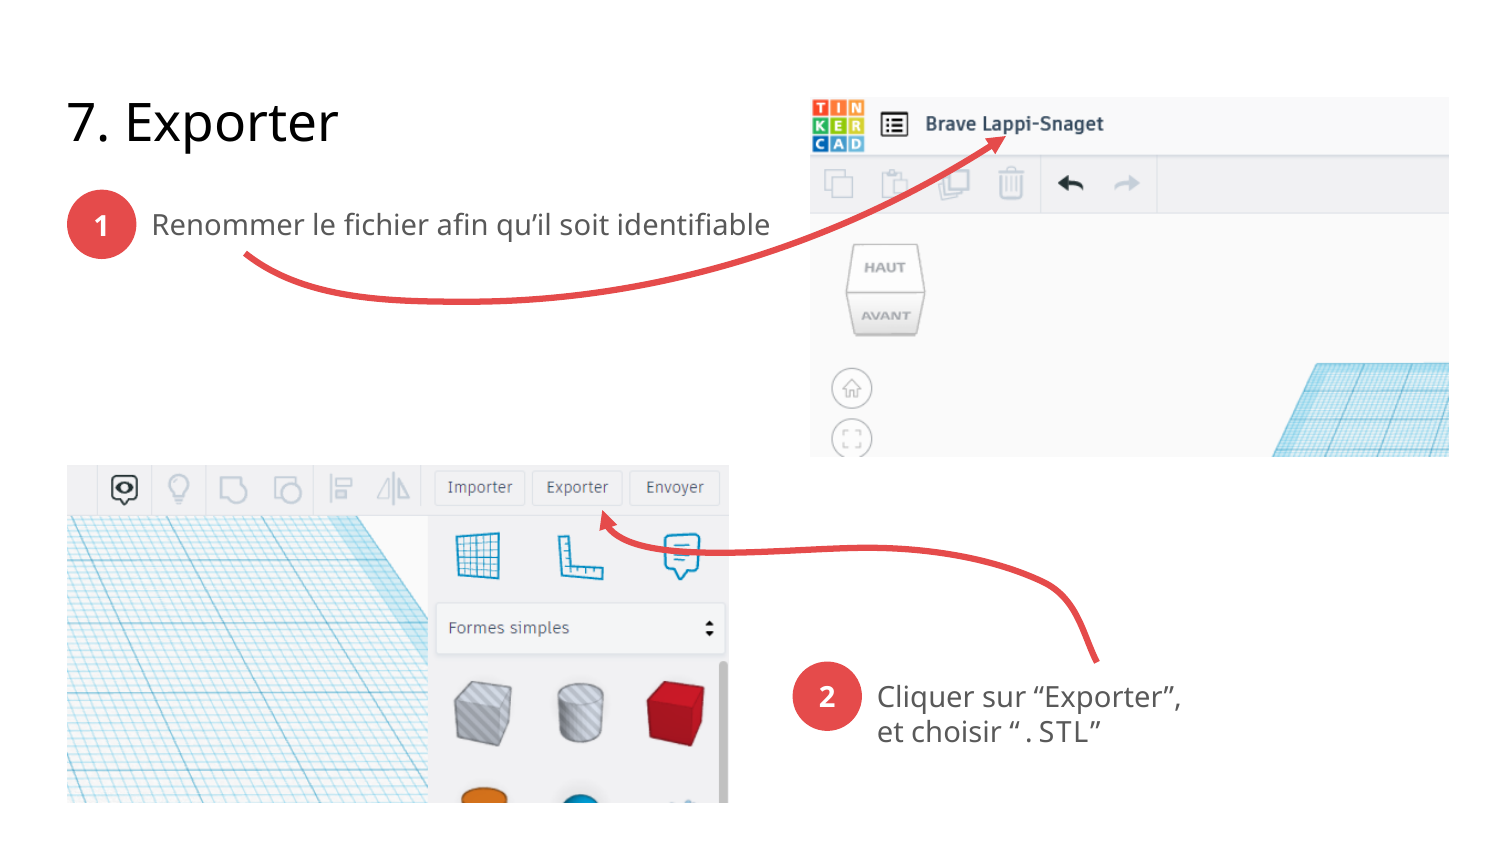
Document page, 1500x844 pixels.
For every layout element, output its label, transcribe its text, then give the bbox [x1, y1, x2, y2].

picture [67, 465, 729, 803]
text_box 2 [792, 661, 861, 731]
title 7. Exporter [51, 72, 1449, 167]
picture [810, 97, 1449, 457]
text_box Cliquer sur “Exporter”, et choisir “.STL” [861, 663, 1291, 764]
text_box 1 [67, 189, 136, 260]
text_box Renommer le fichier afin qu’il soit identifiable [136, 191, 810, 257]
